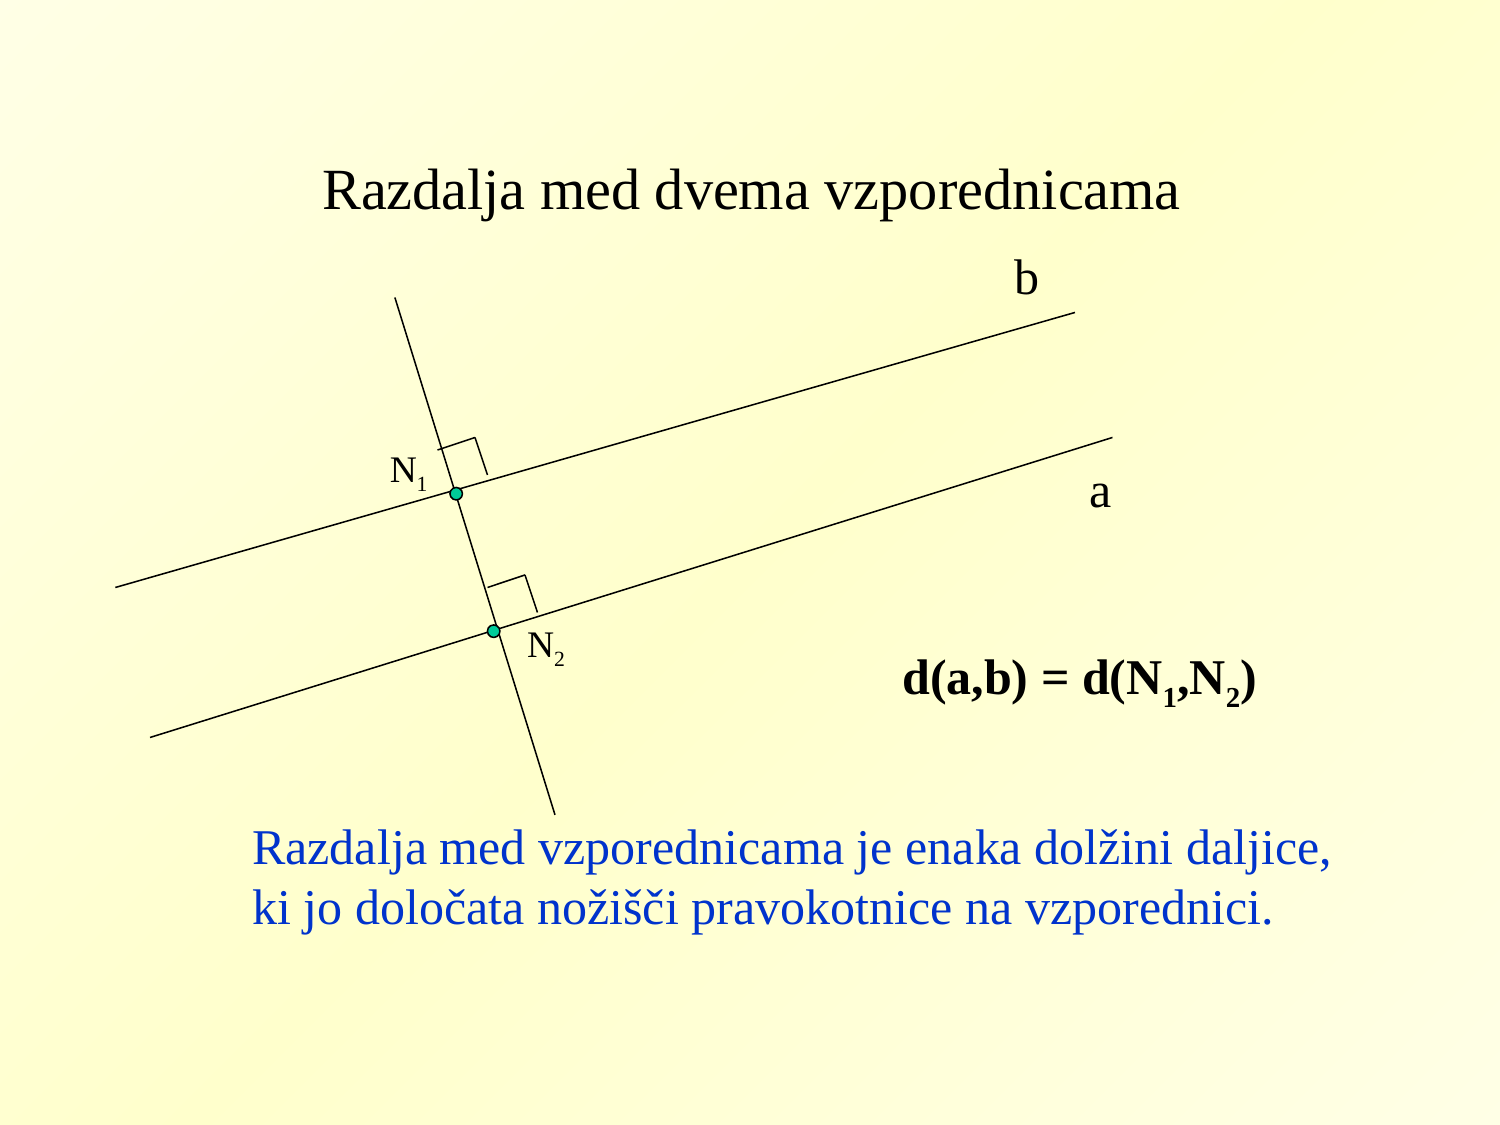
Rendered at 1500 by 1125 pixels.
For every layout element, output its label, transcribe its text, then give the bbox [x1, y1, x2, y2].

text_box b [999, 237, 1113, 313]
text_box a [1074, 449, 1175, 525]
text_box N2 [512, 612, 600, 679]
text_box Razdalja med dvema vzporednicama [177, 149, 1325, 224]
text_box Razdalja med vzporednicama je enaka dolžini daljice, ki jo določata nožišči pravokotnice na vzporednici. [237, 807, 1375, 943]
text_box d(a,b) = d(N1,N2) [887, 637, 1375, 721]
text_box N1 [374, 437, 463, 504]
